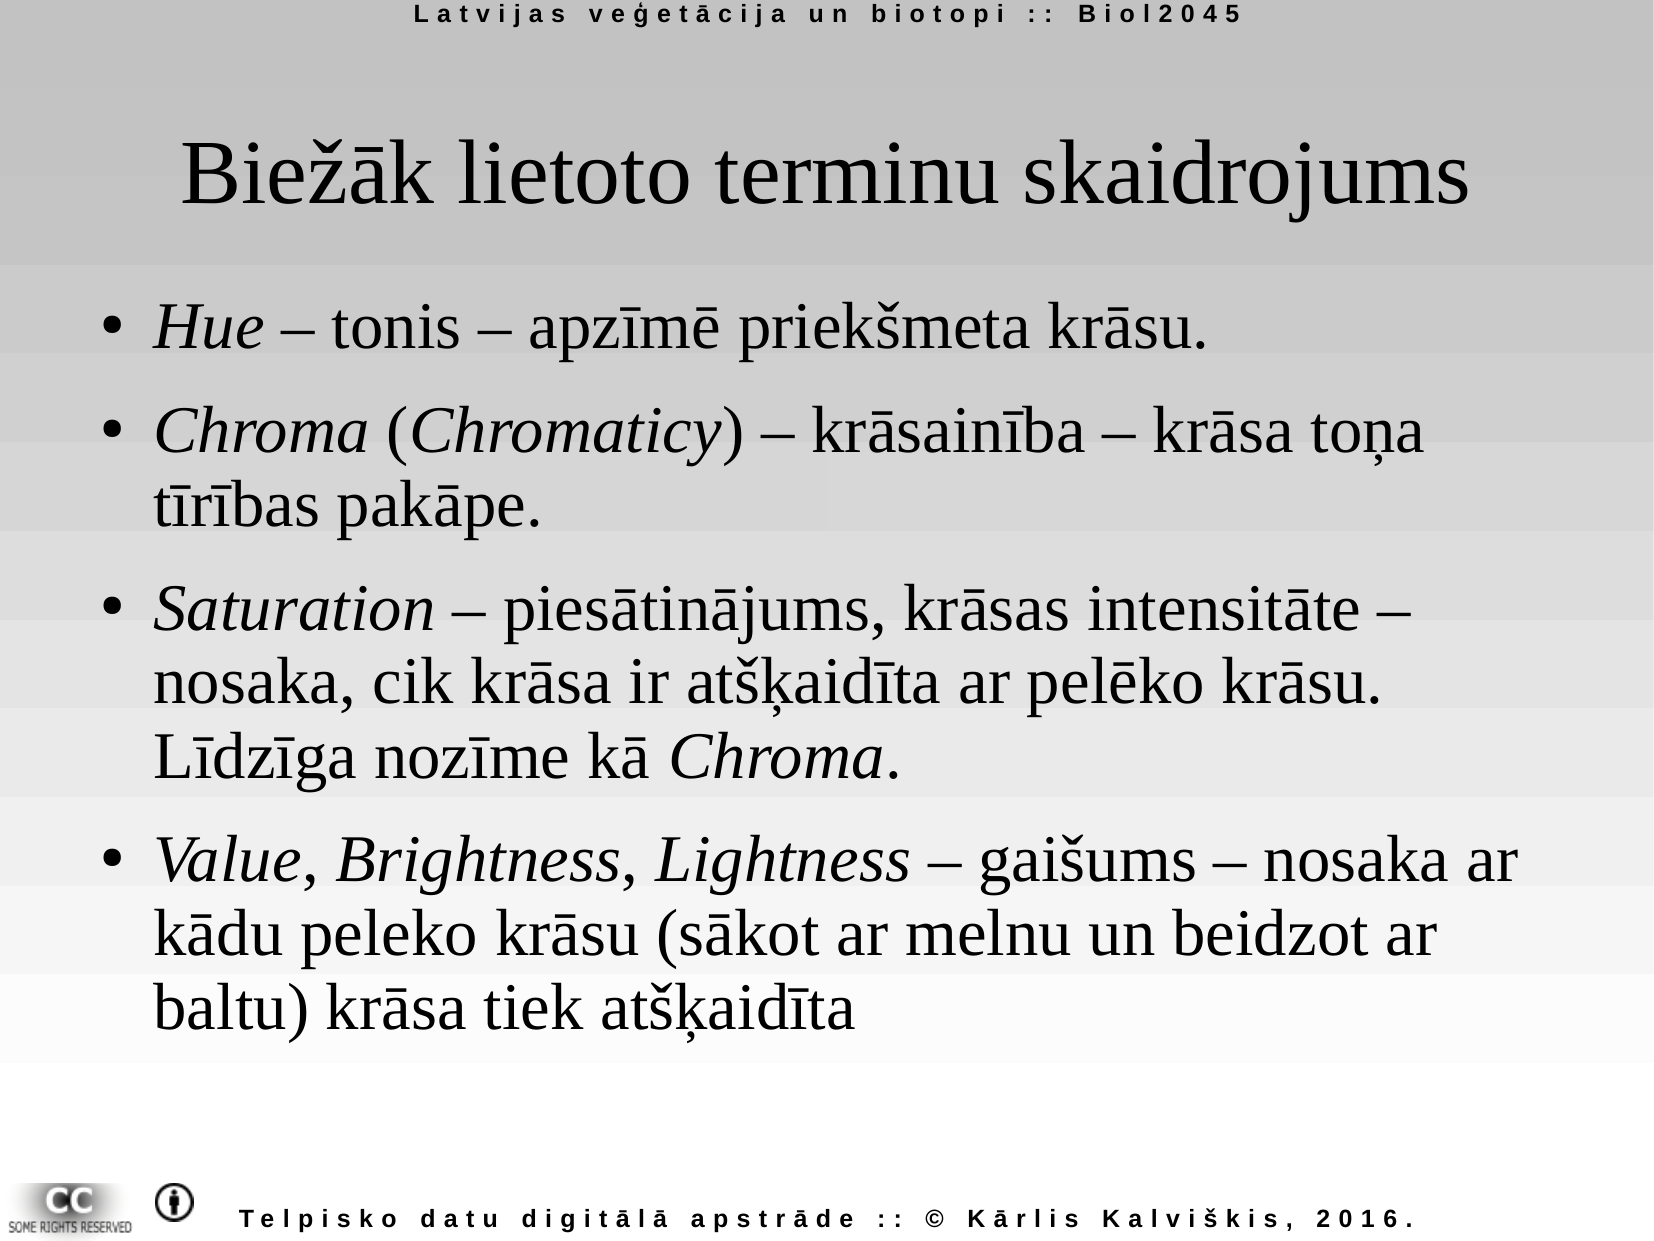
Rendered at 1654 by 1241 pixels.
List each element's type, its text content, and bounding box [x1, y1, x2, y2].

picture [0, 0, 1654, 1241]
list Hue – tonis – apzīmē priekšmeta krāsu. Chroma (Chromaticy) – krāsainība – krāsa toņa tīrības pakāpe. Saturation – piesātinājums, krāsas intensitāte – nosaka, cik krāsa ir atšķaidīta ar pelēko krāsu. Līdzīga nozīme kā Chroma. Value, Brightness, Lightness – gaišums – nosaka ar kādu peleko krāsu (sākot ar melnu un beidzot ar baltu) krāsa tiek atšķaidīta [82, 289, 1571, 1113]
title Biežāk lietoto terminu skaidrojums [29, 49, 1625, 296]
